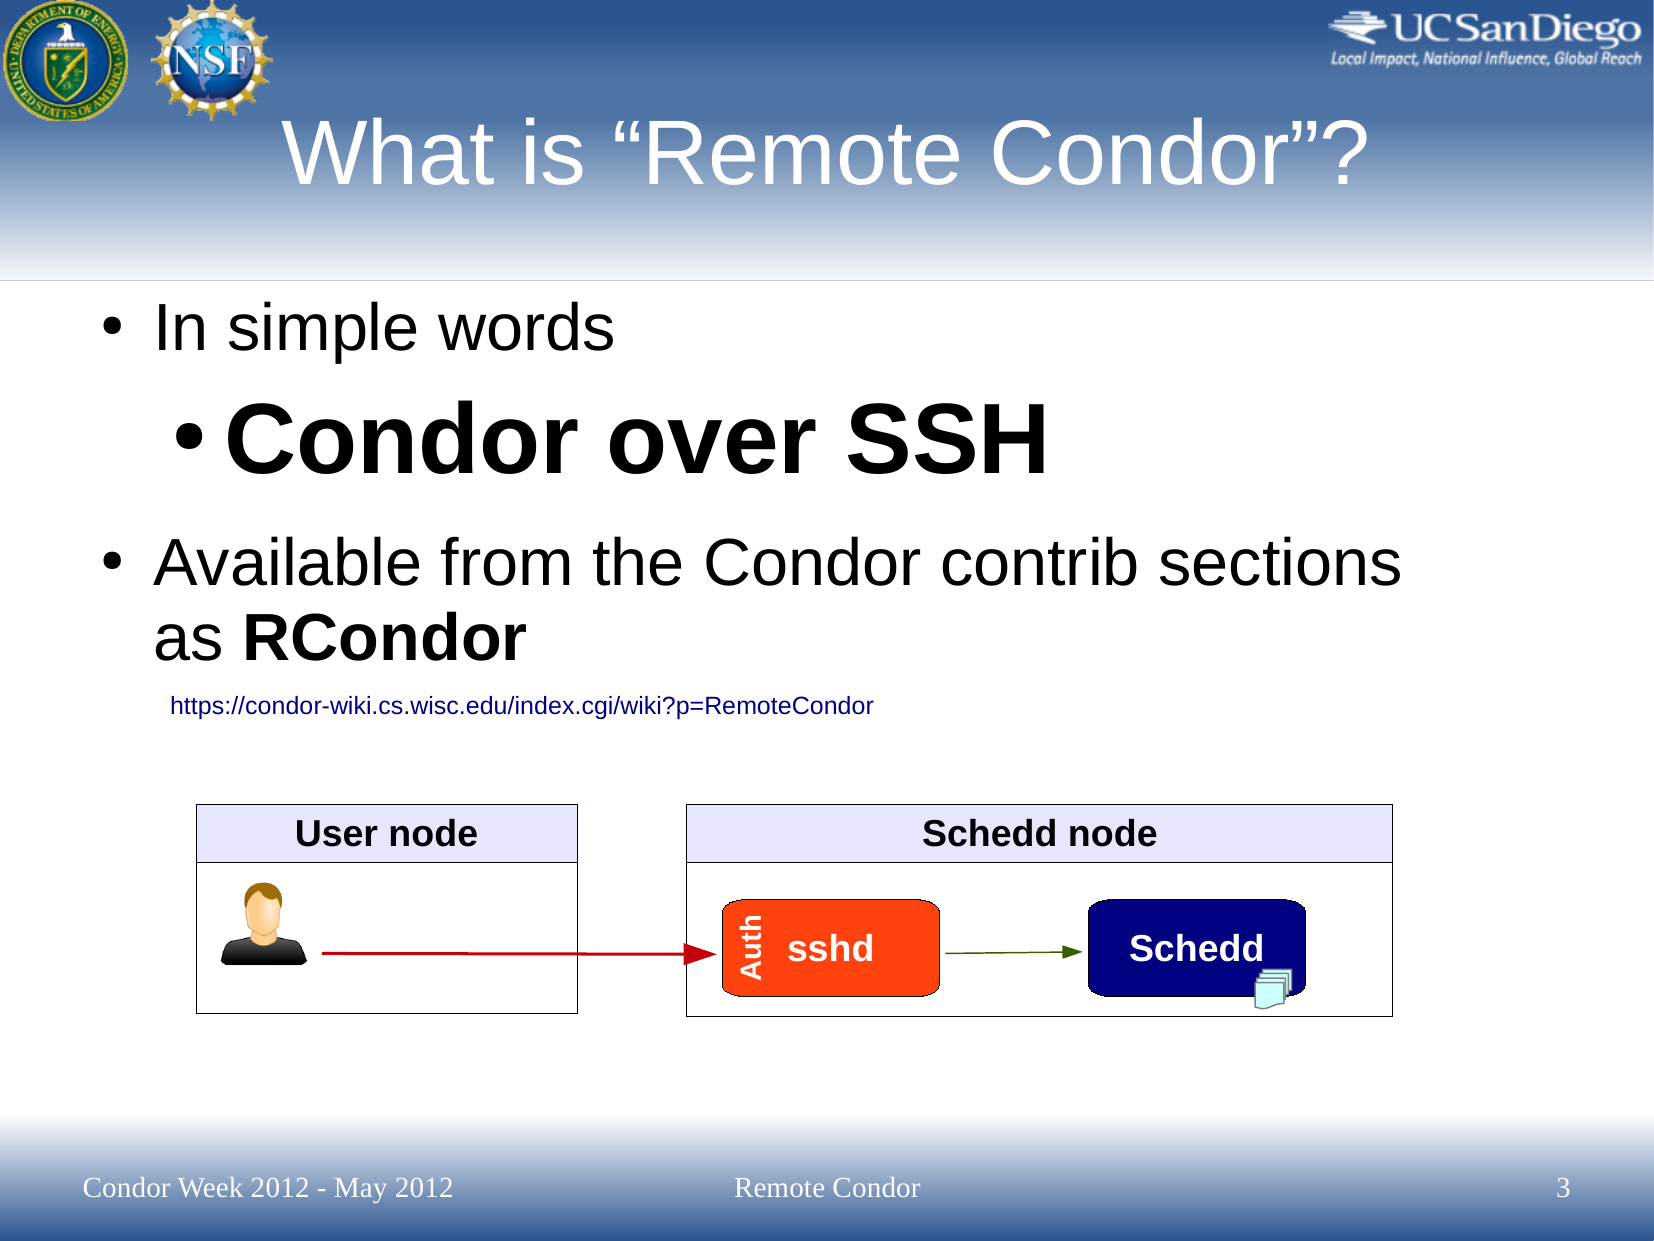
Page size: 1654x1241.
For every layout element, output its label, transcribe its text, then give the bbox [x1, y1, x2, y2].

text_box Auth [726, 899, 775, 996]
text_box Schedd [1088, 899, 1306, 997]
text_box Schedd node [686, 804, 1393, 863]
text_box User node [196, 804, 578, 863]
text_box [196, 863, 578, 1014]
text_box sshd [722, 905, 726, 992]
list In simple words Condor over SSH Available from the Condor contrib sections as RCondor [82, 290, 1571, 1109]
title What is “Remote Condor”? [82, 56, 1571, 250]
text_box [686, 863, 1393, 1017]
text_box sshd [738, 899, 940, 997]
picture [0, 0, 1654, 288]
text_box https://condor-wiki.cs.wisc.edu/index.cgi/wiki?p=RemoteCondor [155, 684, 891, 728]
picture [218, 876, 309, 967]
